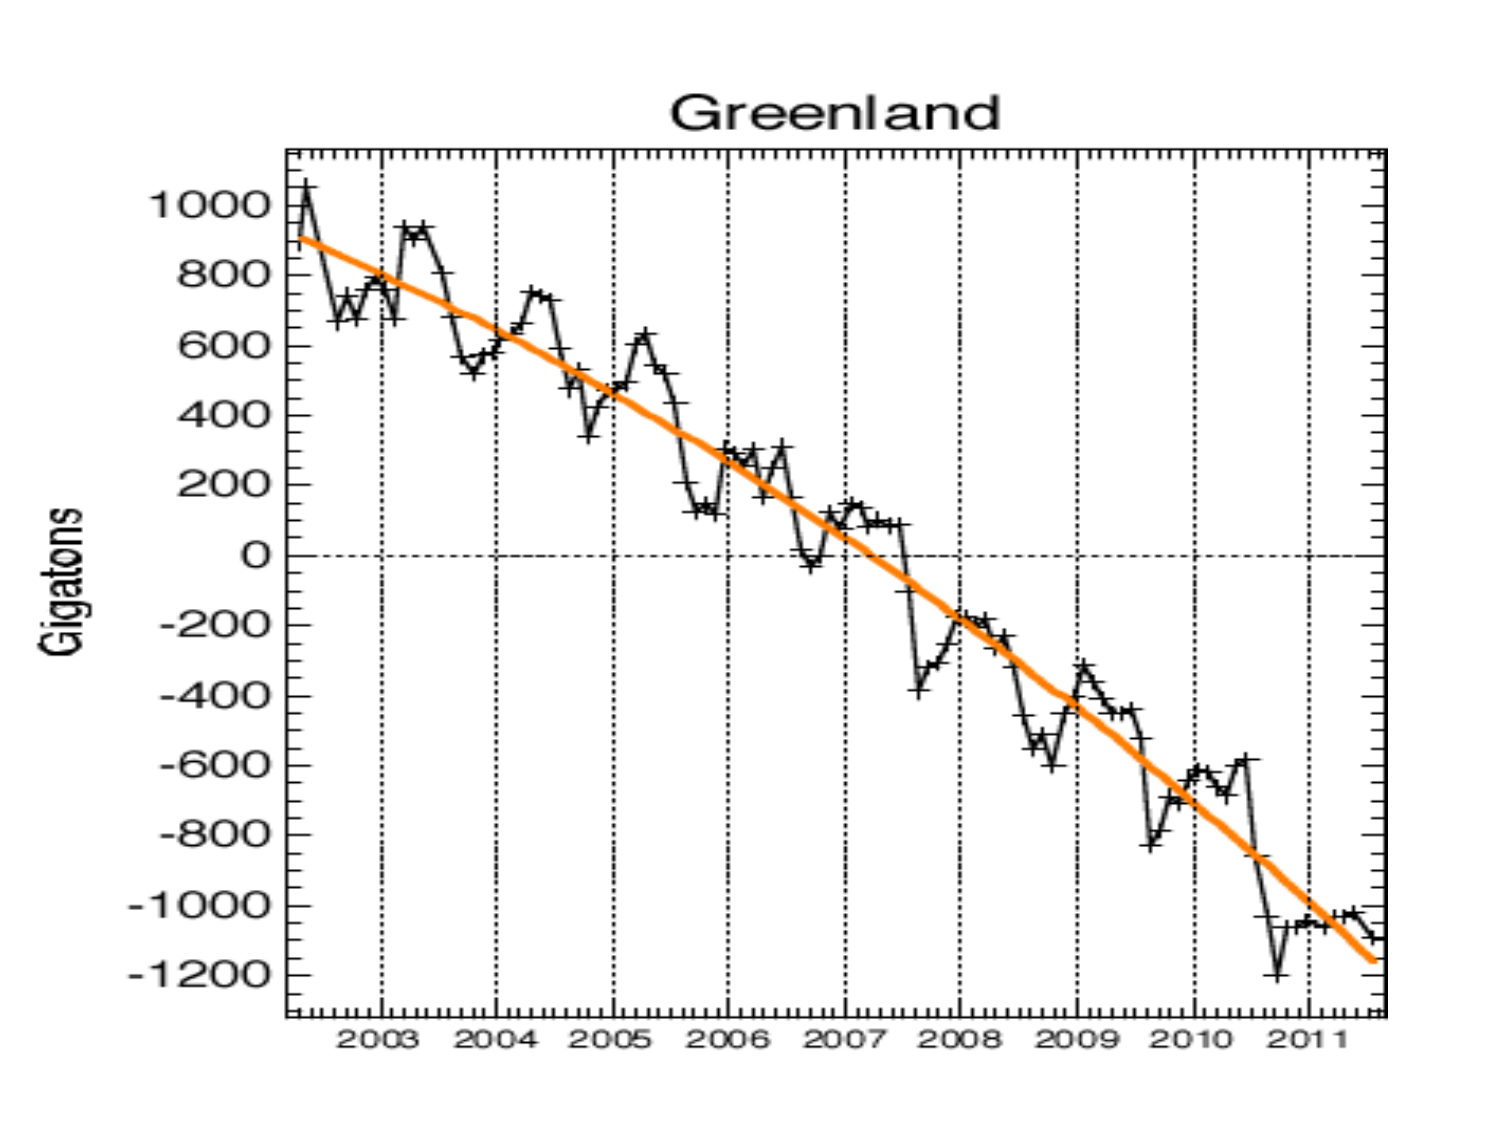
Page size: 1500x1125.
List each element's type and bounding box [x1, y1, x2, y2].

picture [29, 88, 1388, 1063]
